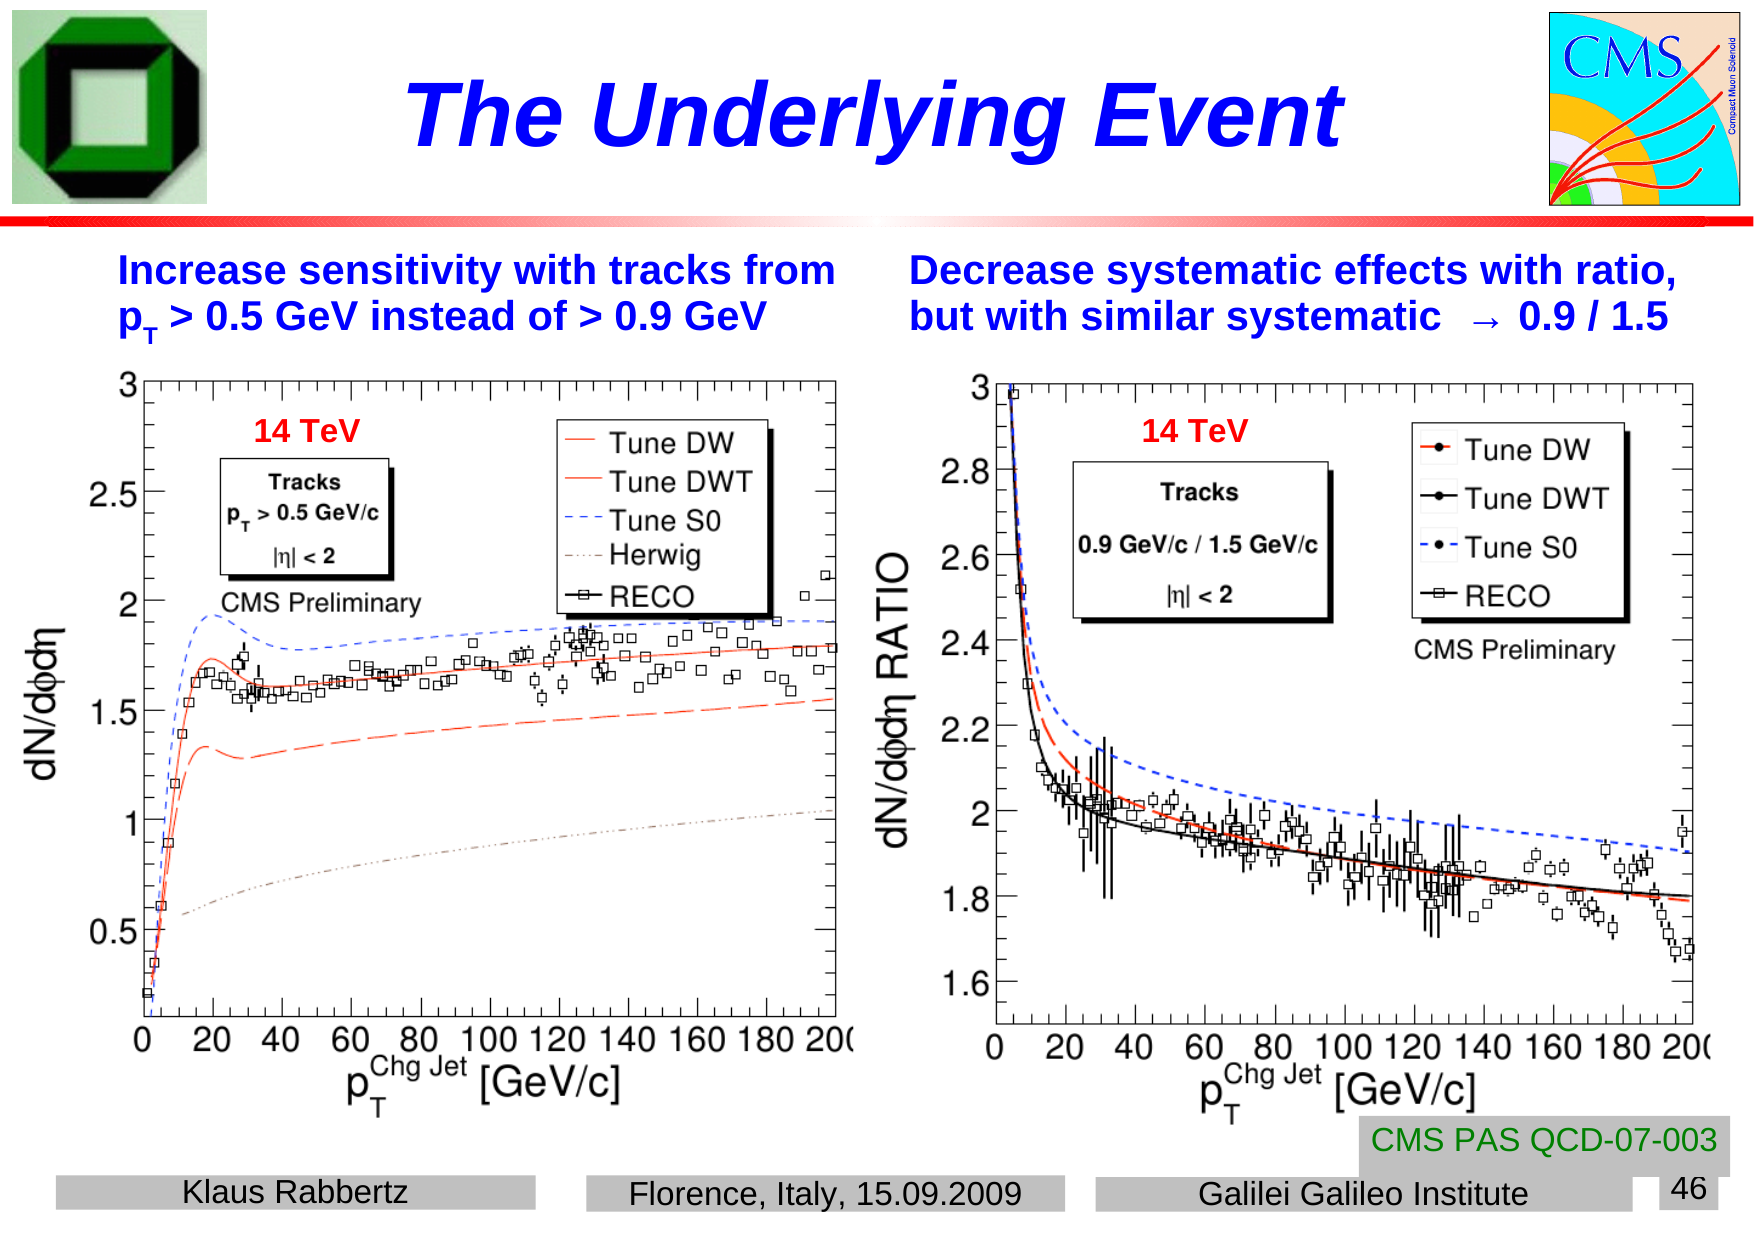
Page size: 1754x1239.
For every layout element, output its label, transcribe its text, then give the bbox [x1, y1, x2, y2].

picture [8, 360, 1719, 1132]
text_box CMS PAS QCD-07-003 [1358, 1115, 1731, 1177]
title The Underlying Event [220, 27, 1525, 202]
text_box 14 TeV [1129, 406, 1261, 469]
picture [1548, 11, 1741, 206]
text_box Increase sensitivity with tracks from pT > 0.5 GeV instead of > 0.9 GeV [105, 240, 849, 370]
picture [12, 10, 207, 204]
text_box Decrease systematic effects with ratio, but with similar systematic → 0.9 / 1.5 [897, 240, 1690, 360]
text_box 14 TeV [241, 406, 373, 469]
